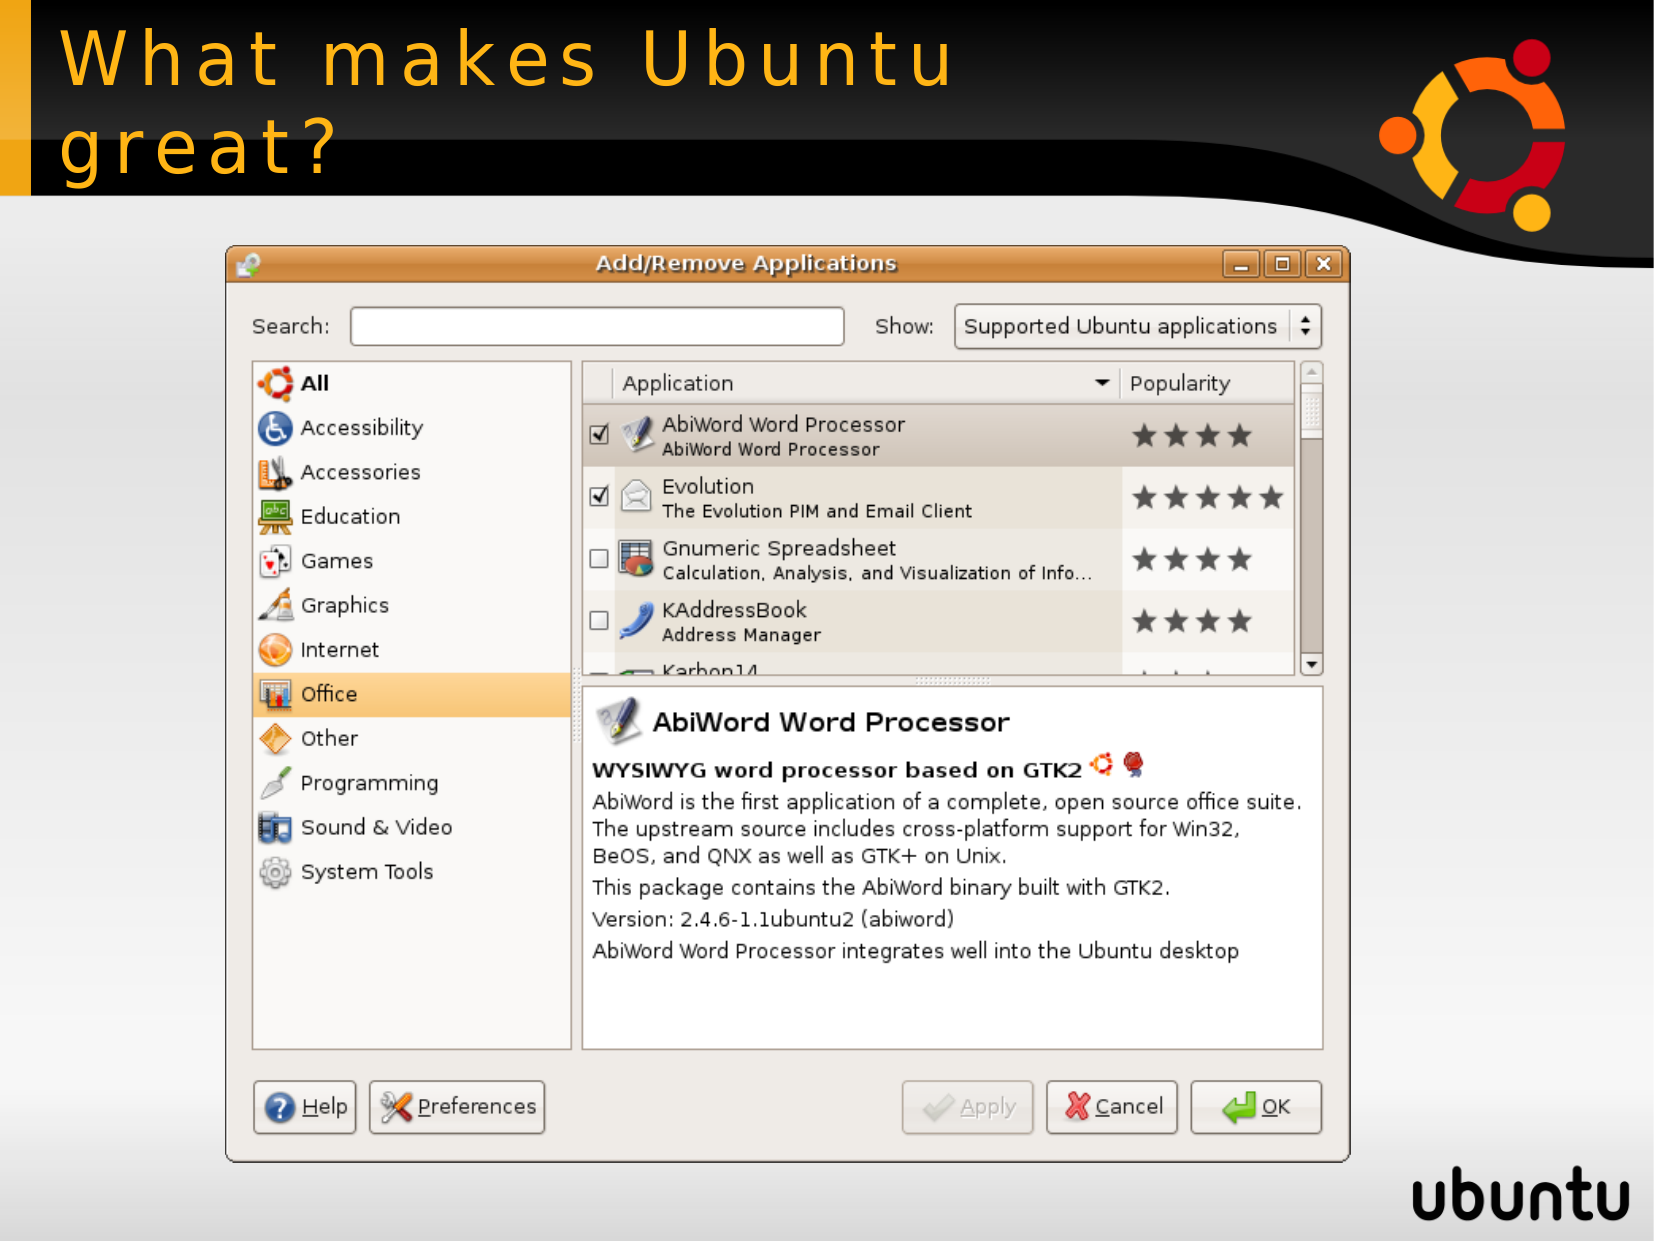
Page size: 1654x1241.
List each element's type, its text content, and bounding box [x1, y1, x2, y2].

picture [0, 0, 1654, 1241]
title What makes Ubuntu great? [59, 36, 1270, 171]
